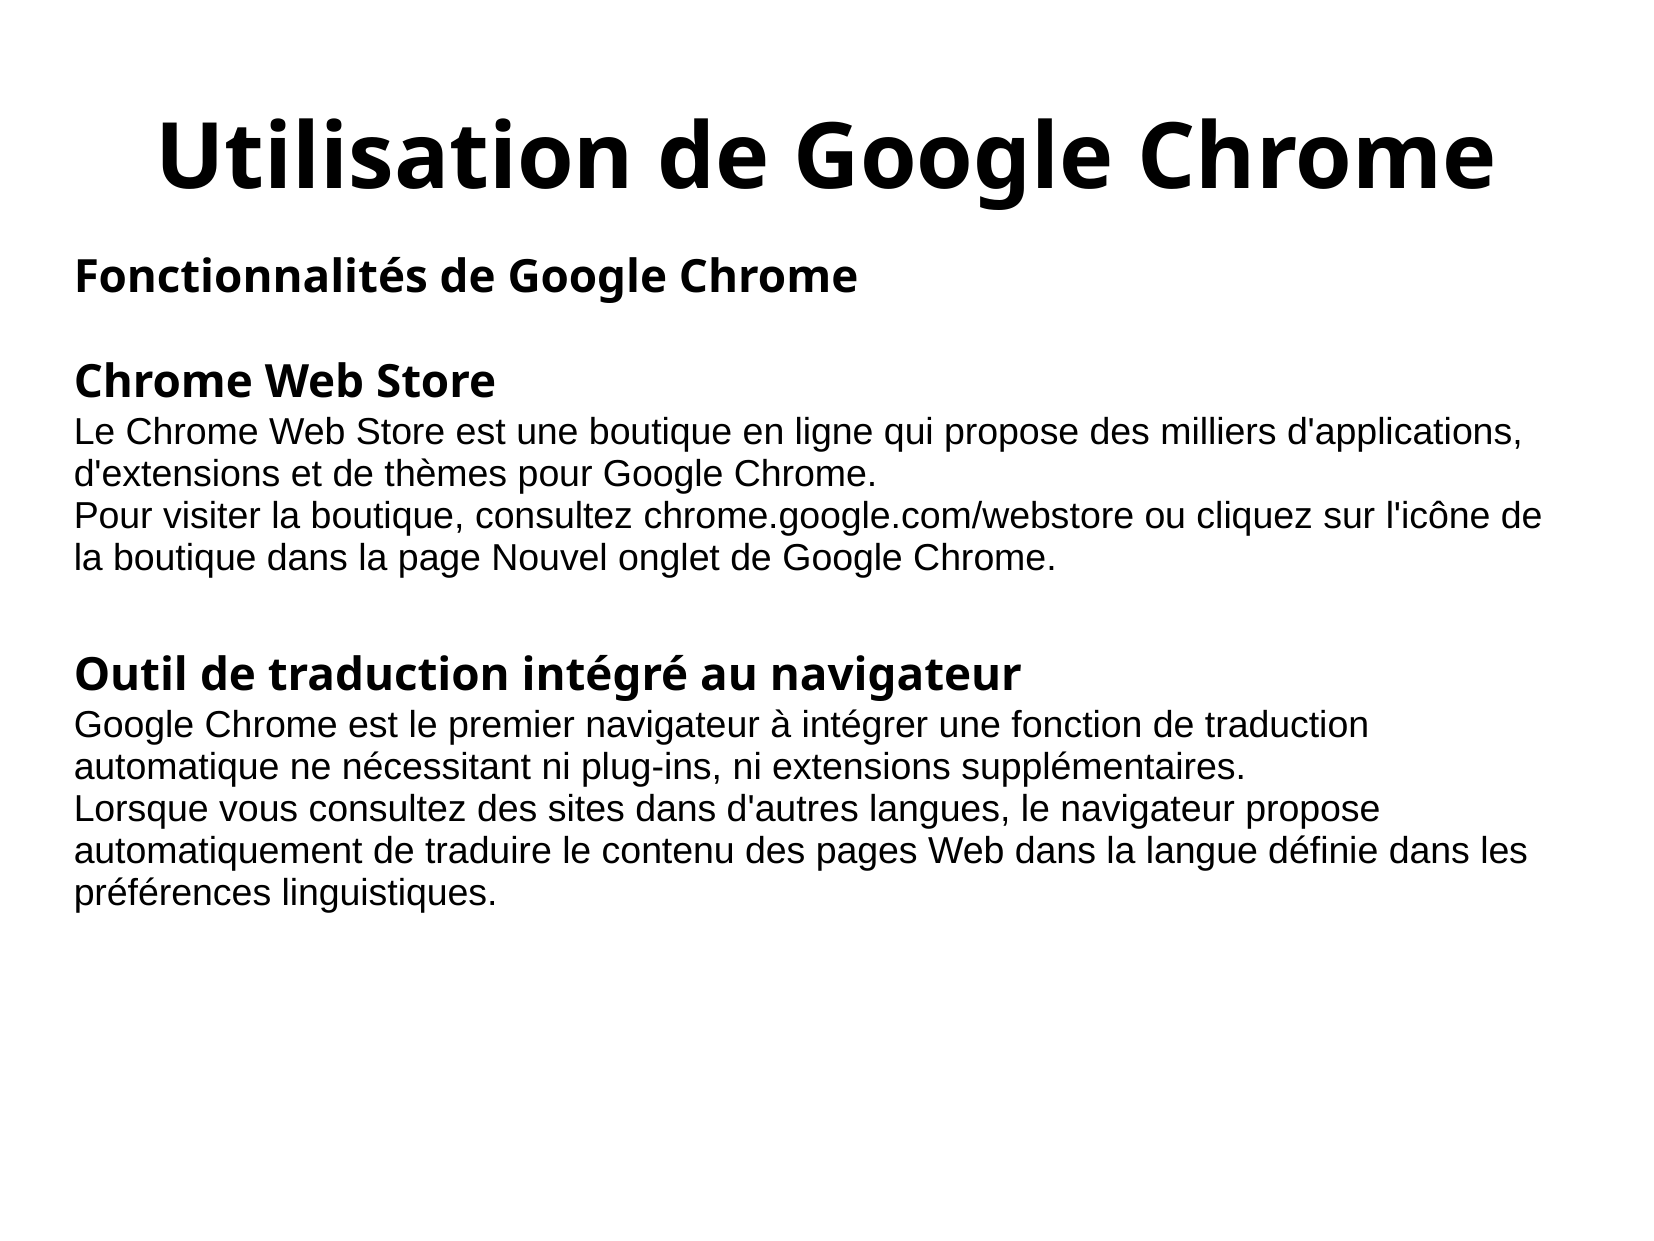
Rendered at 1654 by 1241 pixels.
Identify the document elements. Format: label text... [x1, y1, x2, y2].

text_box Fonctionnalités de Google Chrome Chrome Web Store Le Chrome Web Store est une boutique en ligne qui propose des milliers d'applications, d'extensions et de thèmes pour Google Chrome. Pour visiter la boutique, consultez chrome.google.com/webstore ou cliquez sur l'icône de la boutique dans la page Nouvel onglet de Google Chrome. Outil de traduction intégré au navigateur Google Chrome est le premier navigateur à intégrer une fonction de traduction automatique ne nécessitant ni plug-ins, ni extensions supplémentaires. Lorsque vous consultez des sites dans d'autres langues, le navigateur propose automatiquement de traduire le contenu des pages Web dans la langue définie dans les préférences linguistiques. [59, 236, 1595, 1011]
title Utilisation de Google Chrome [82, 56, 1571, 236]
